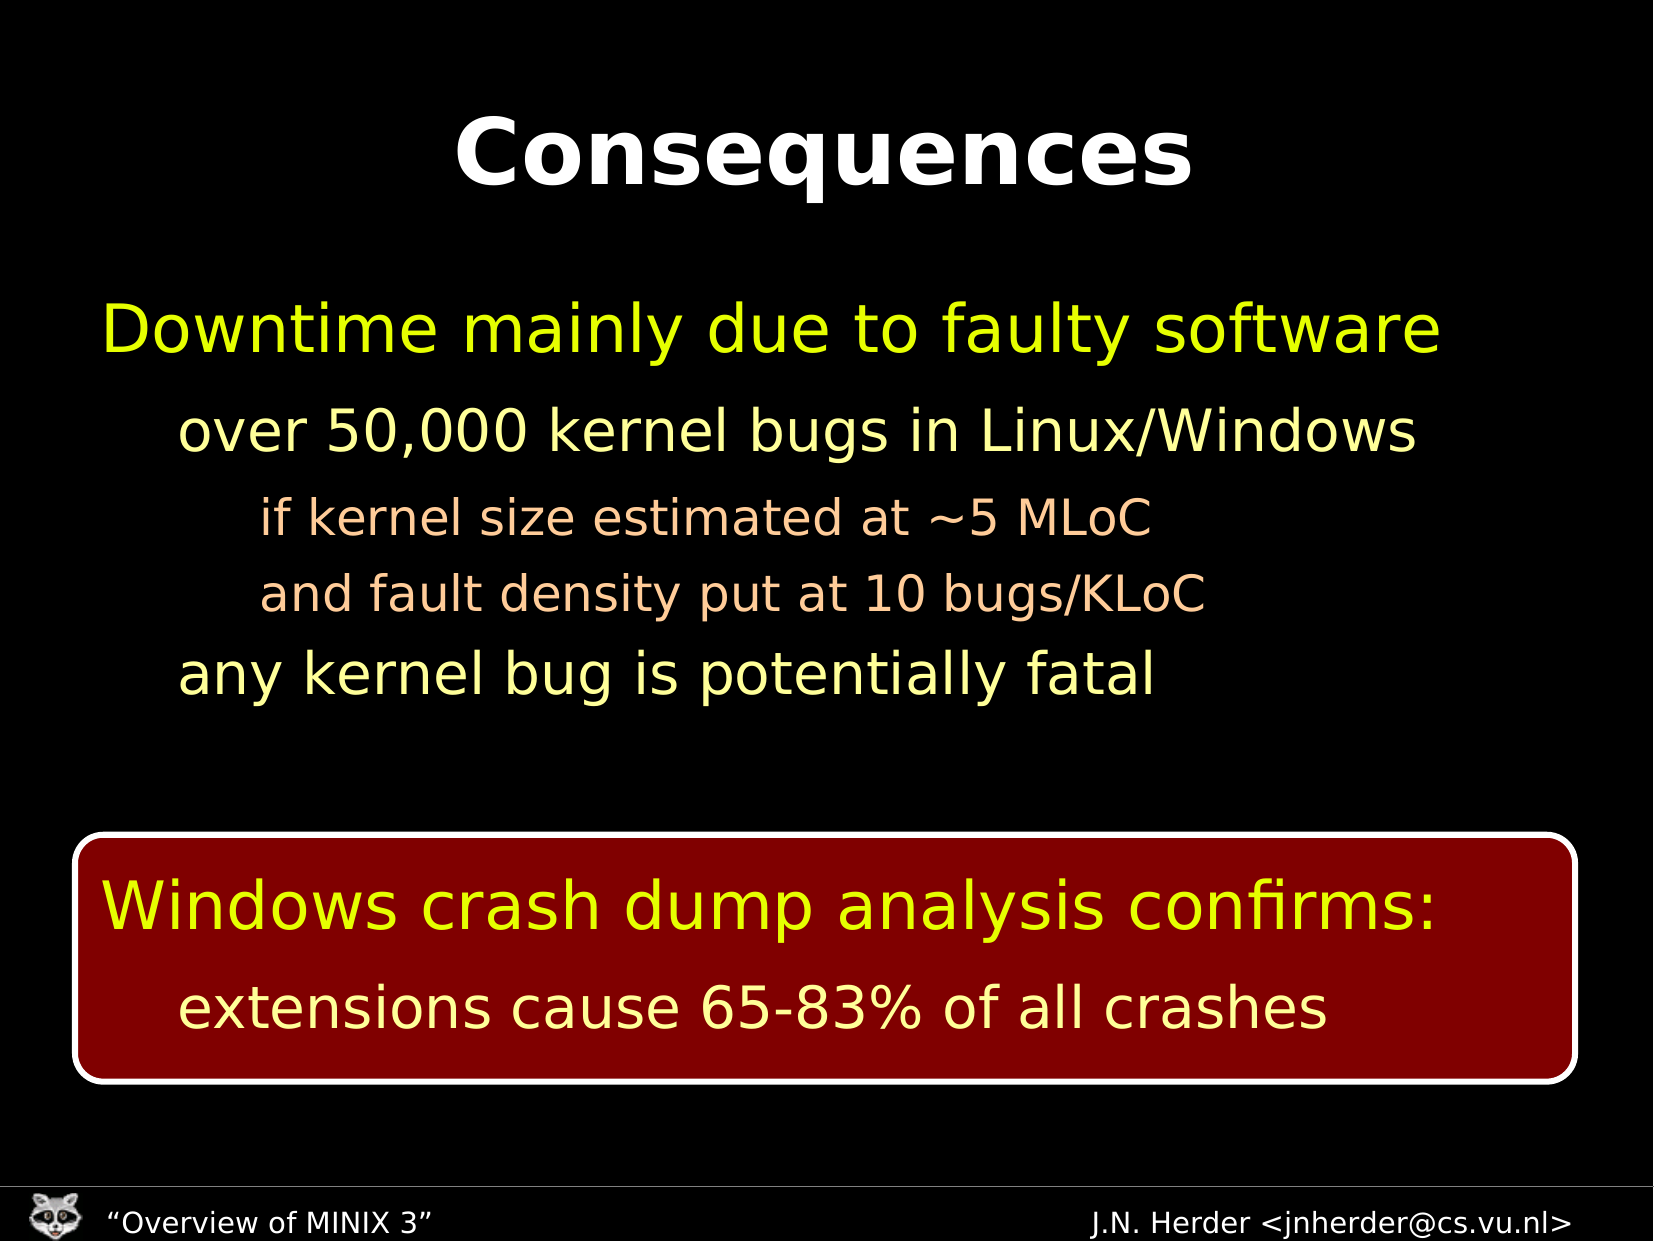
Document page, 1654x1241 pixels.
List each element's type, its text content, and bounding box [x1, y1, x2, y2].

text_box [75, 844, 82, 1072]
picture [29, 1193, 83, 1241]
title Consequences [75, 43, 1576, 263]
text_box [1571, 848, 1576, 1068]
list Downtime mainly due to faulty software over 50,000 kernel bugs in Linux/Windows if kernel size estimated at ~5 MLoC and fault density put at 10 bugs/KLoC any kernel bug is potentially fatal Windows crash dump analysis confirms: extensions cause 65-83% of all crashes [82, 290, 1571, 1109]
